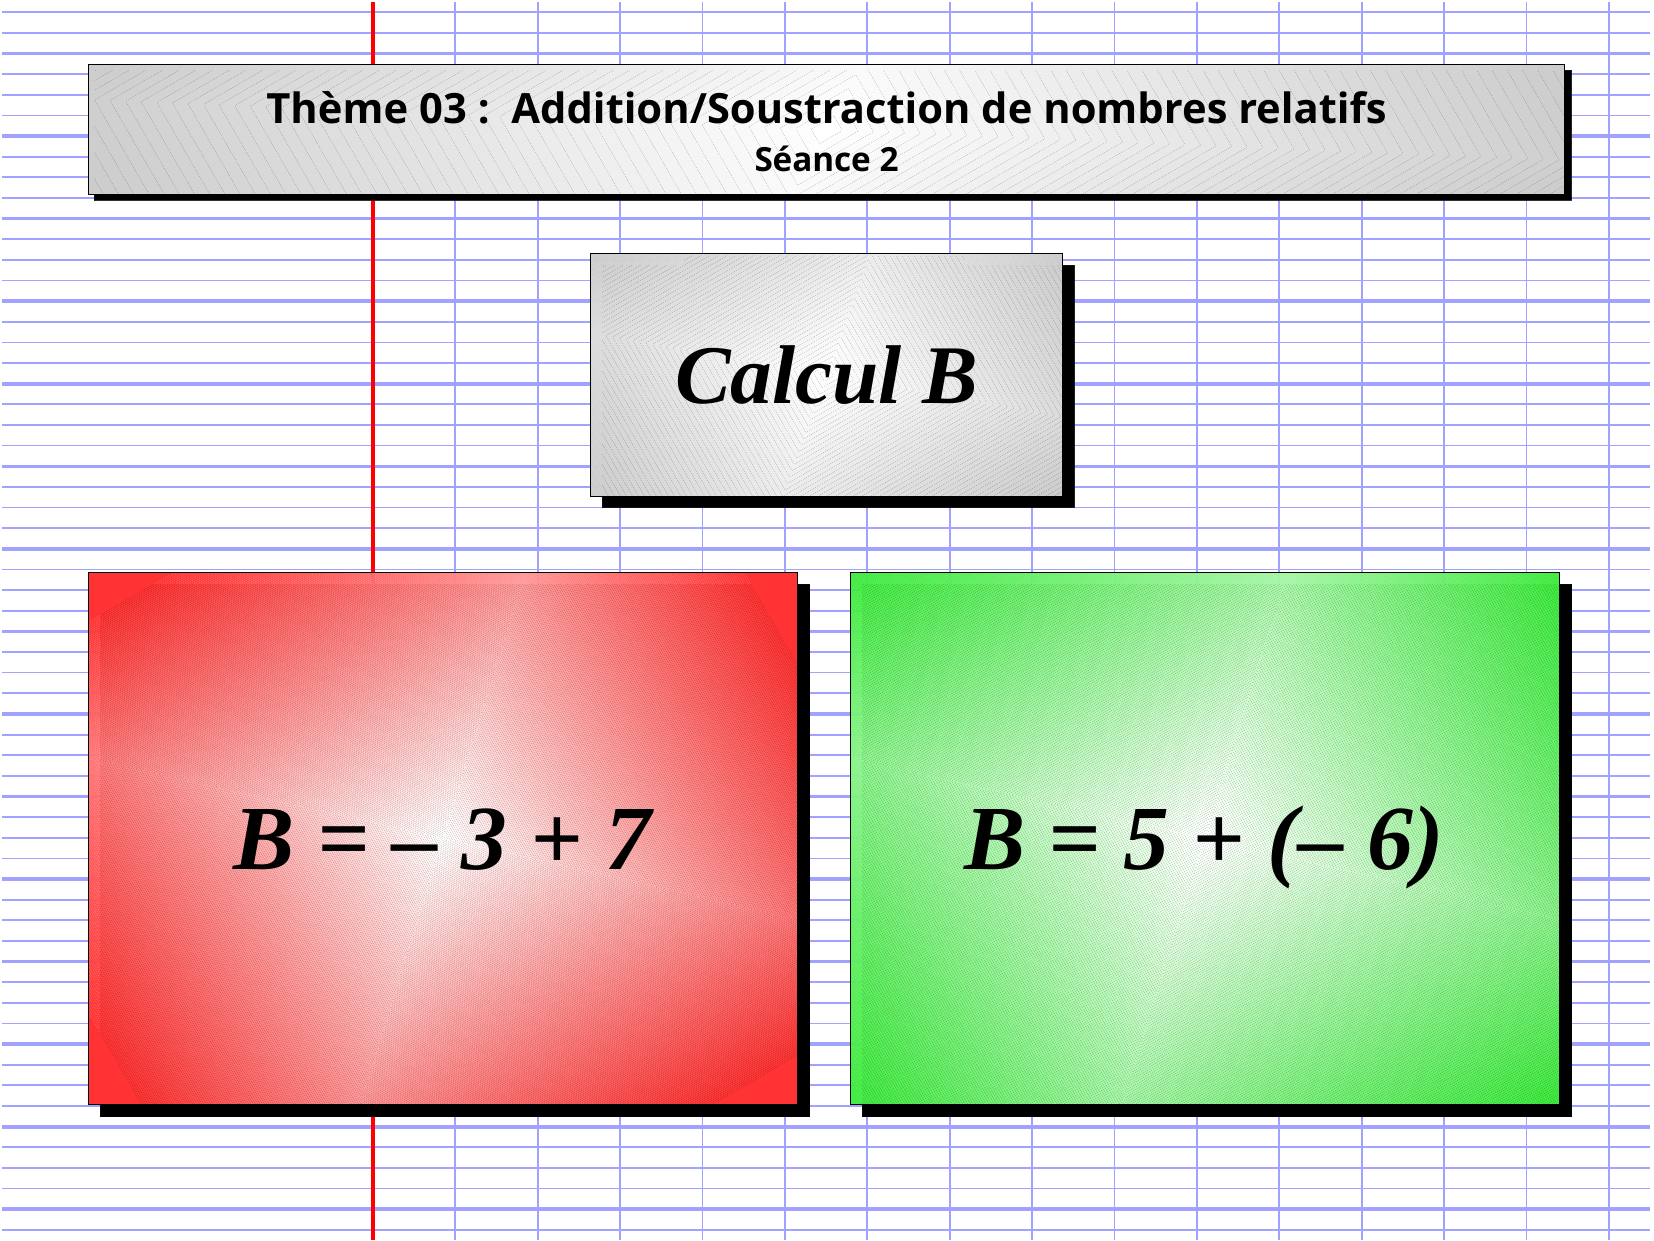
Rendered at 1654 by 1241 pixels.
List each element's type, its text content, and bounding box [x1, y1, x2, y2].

text_box Thème 03 : Addition/Soustraction de nombres relatifs Séance 2 [88, 64, 1565, 195]
text_box B = 5 + (– 6) [850, 572, 1560, 1105]
text_box Calcul B [590, 253, 1063, 497]
picture [0, 0, 1654, 1241]
text_box B = – 3 + 7 [88, 572, 798, 1105]
